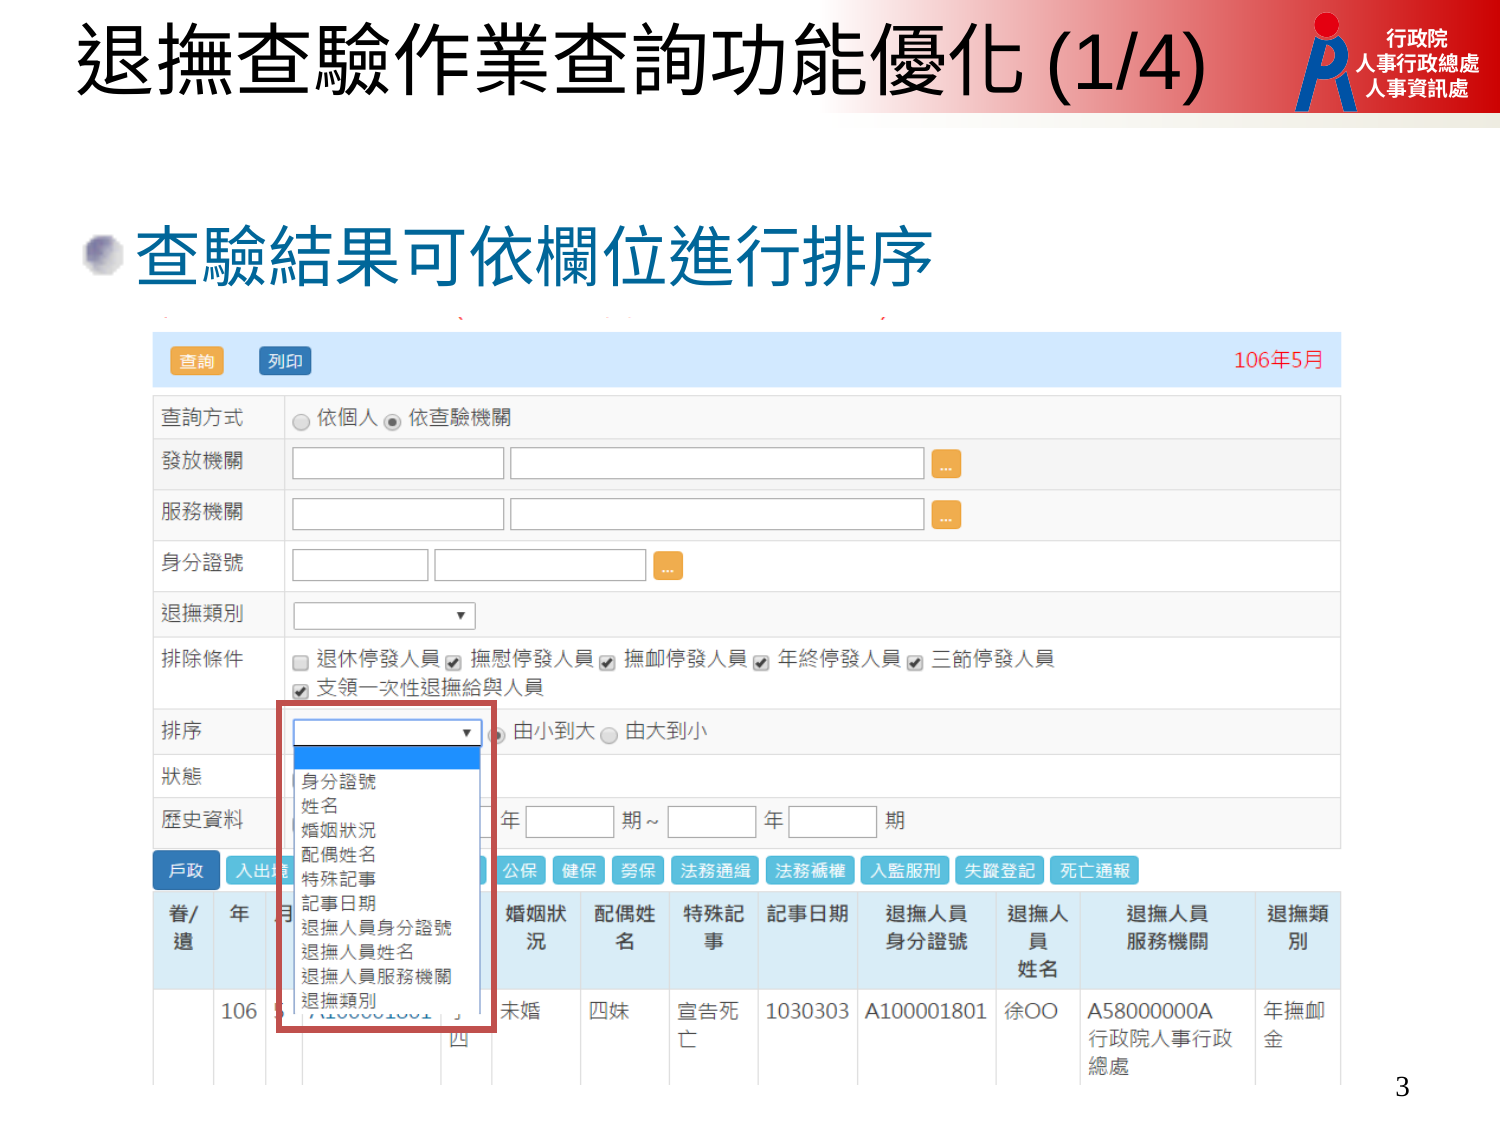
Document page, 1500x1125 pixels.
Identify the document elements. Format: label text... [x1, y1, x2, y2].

picture [135, 317, 1365, 1085]
list 查驗結果可依欄位進行排序 [63, 206, 1414, 950]
title 退撫查驗作業查詢功能優化(1/4) [59, 4, 1225, 111]
text_box <編號> [1074, 1059, 1426, 1110]
picture [1278, 0, 1374, 128]
